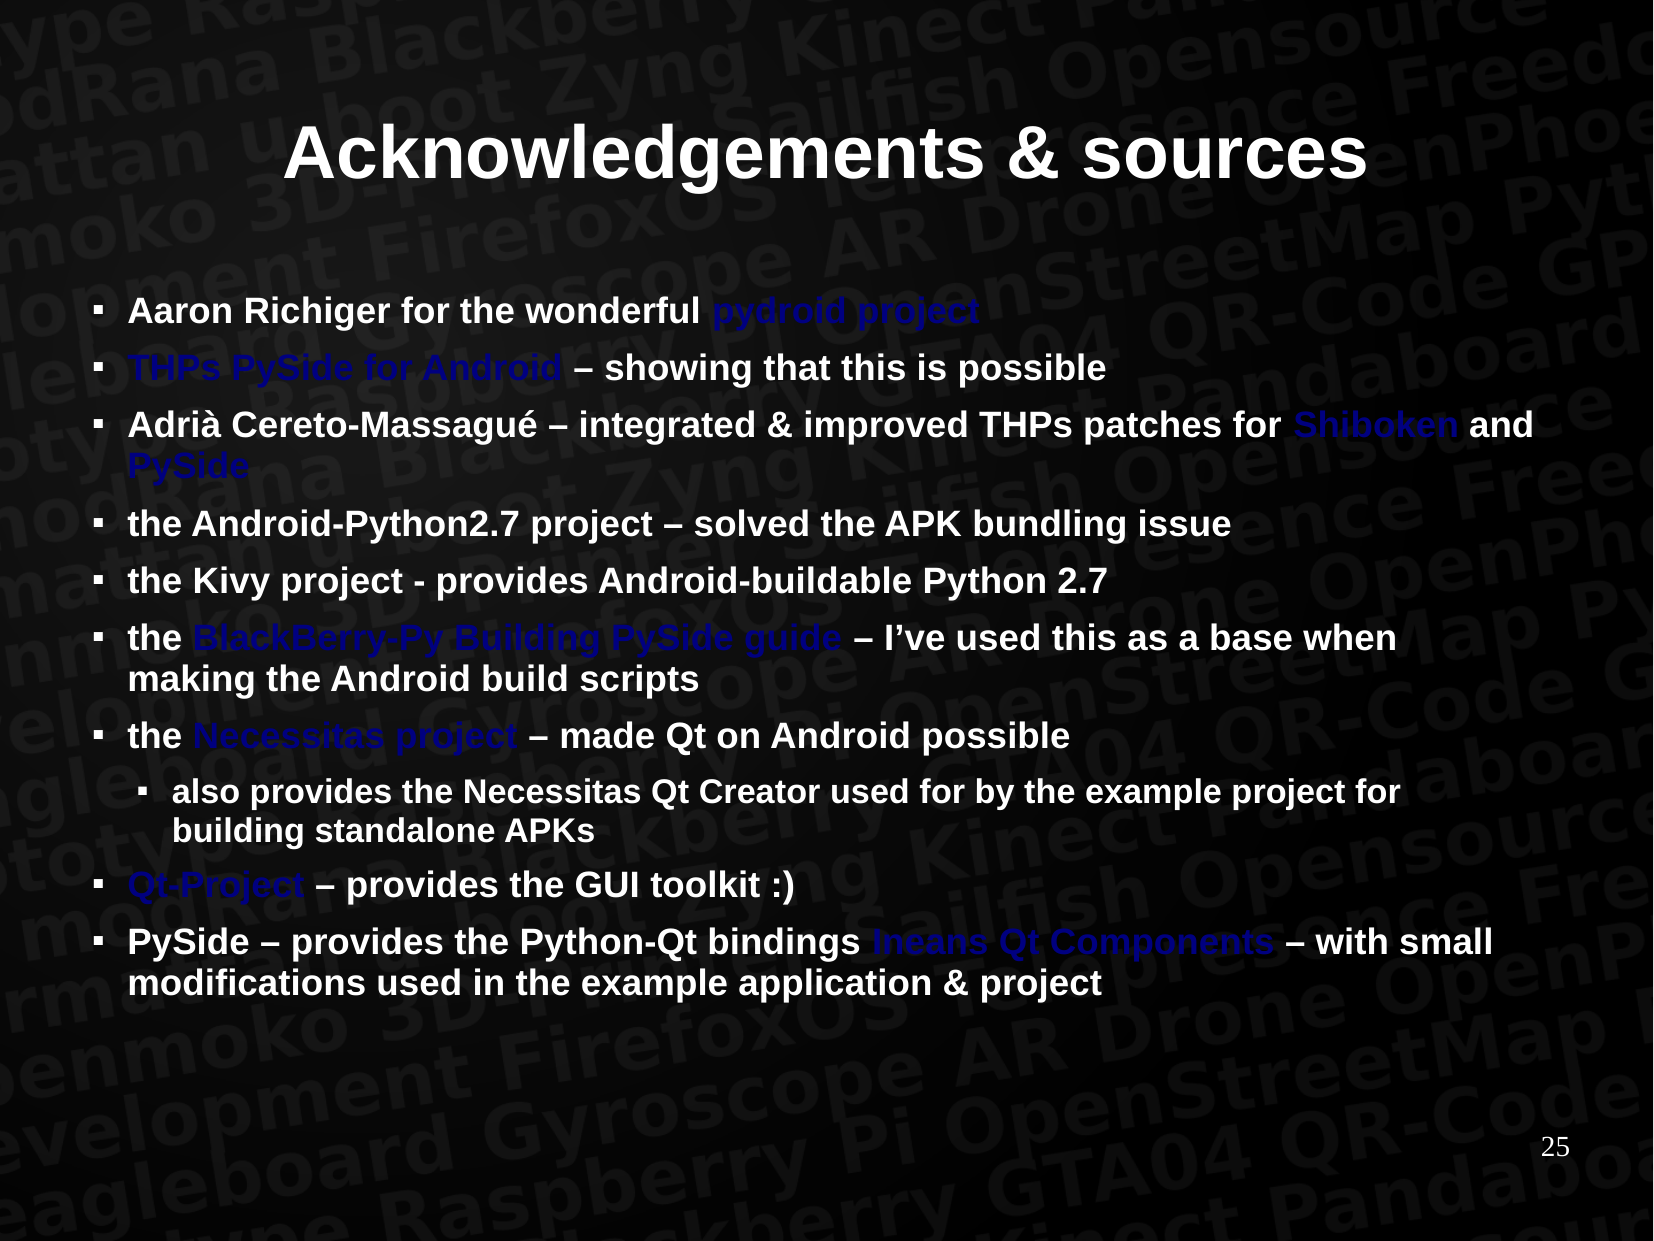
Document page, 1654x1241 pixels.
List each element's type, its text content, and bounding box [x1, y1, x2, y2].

title Acknowledgements & sources [82, 49, 1571, 257]
picture [0, 0, 1654, 1241]
list Aaron Richiger for the wonderful pydroid project THPs PySide for Android – showing that this is possible Adrià Cereto-Massagué – integrated & improved THPs patches for Shiboken and PySide the Android-Python2.7 project – solved the APK bundling issue the Kivy project - provides Android-buildable Python 2.7 the BlackBerry-Py Building PySide guide – I’ve used this as a base when making the Android build scripts the Necessitas project – made Qt on Android possible also provides the Necessitas Qt Creator used for by the example project for building standalone APKs Qt-Project – provides the GUI toolkit :) PySide – provides the Python-Qt bindings Ineans Qt Components – with small modifications used in the example application & project [82, 290, 1538, 1010]
